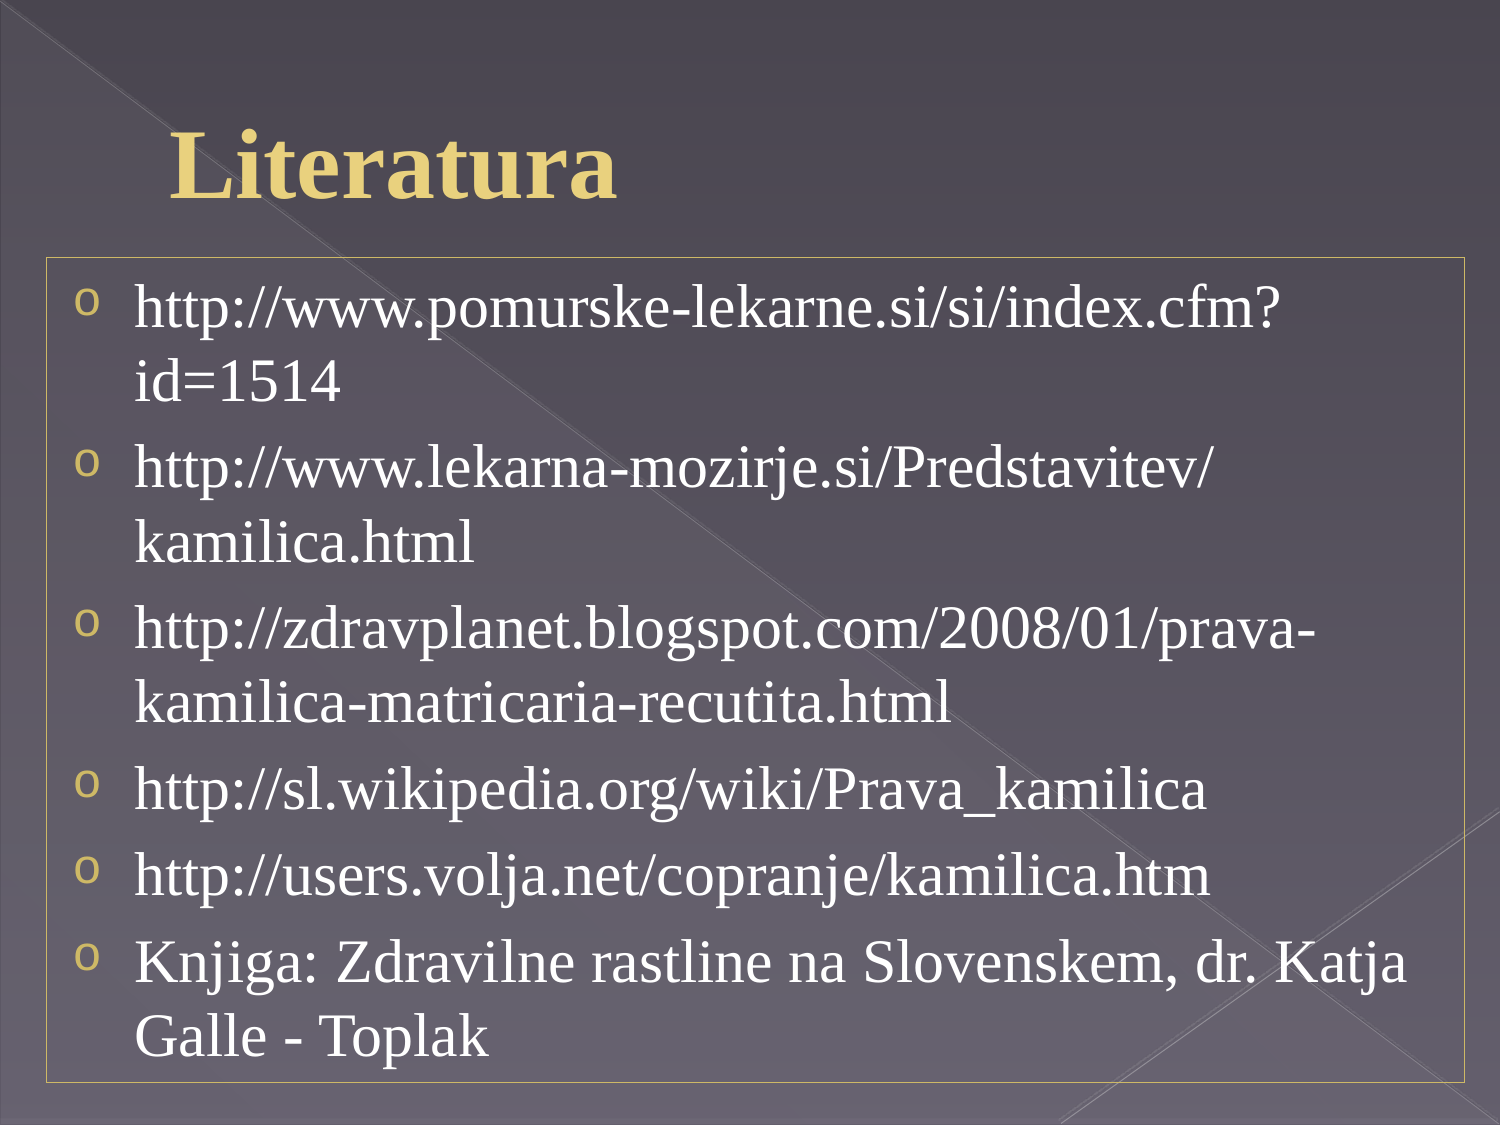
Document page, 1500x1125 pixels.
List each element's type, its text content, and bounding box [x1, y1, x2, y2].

list http://www.pomurske-lekarne.si/si/index.cfm?id=1514 http://www.lekarna-mozirje.si/Predstavitev/kamilica.html http://zdravplanet.blogspot.com/2008/01/prava-kamilica-matricaria-recutita.html http://sl.wikipedia.org/wiki/Prava_kamilica http://users.volja.net/copranje/kamilica.htm Knjiga: Zdravilne rastline na Slovenskem, dr. Katja Galle - Toplak [46, 257, 1465, 1083]
title Literatura [75, 43, 1425, 257]
